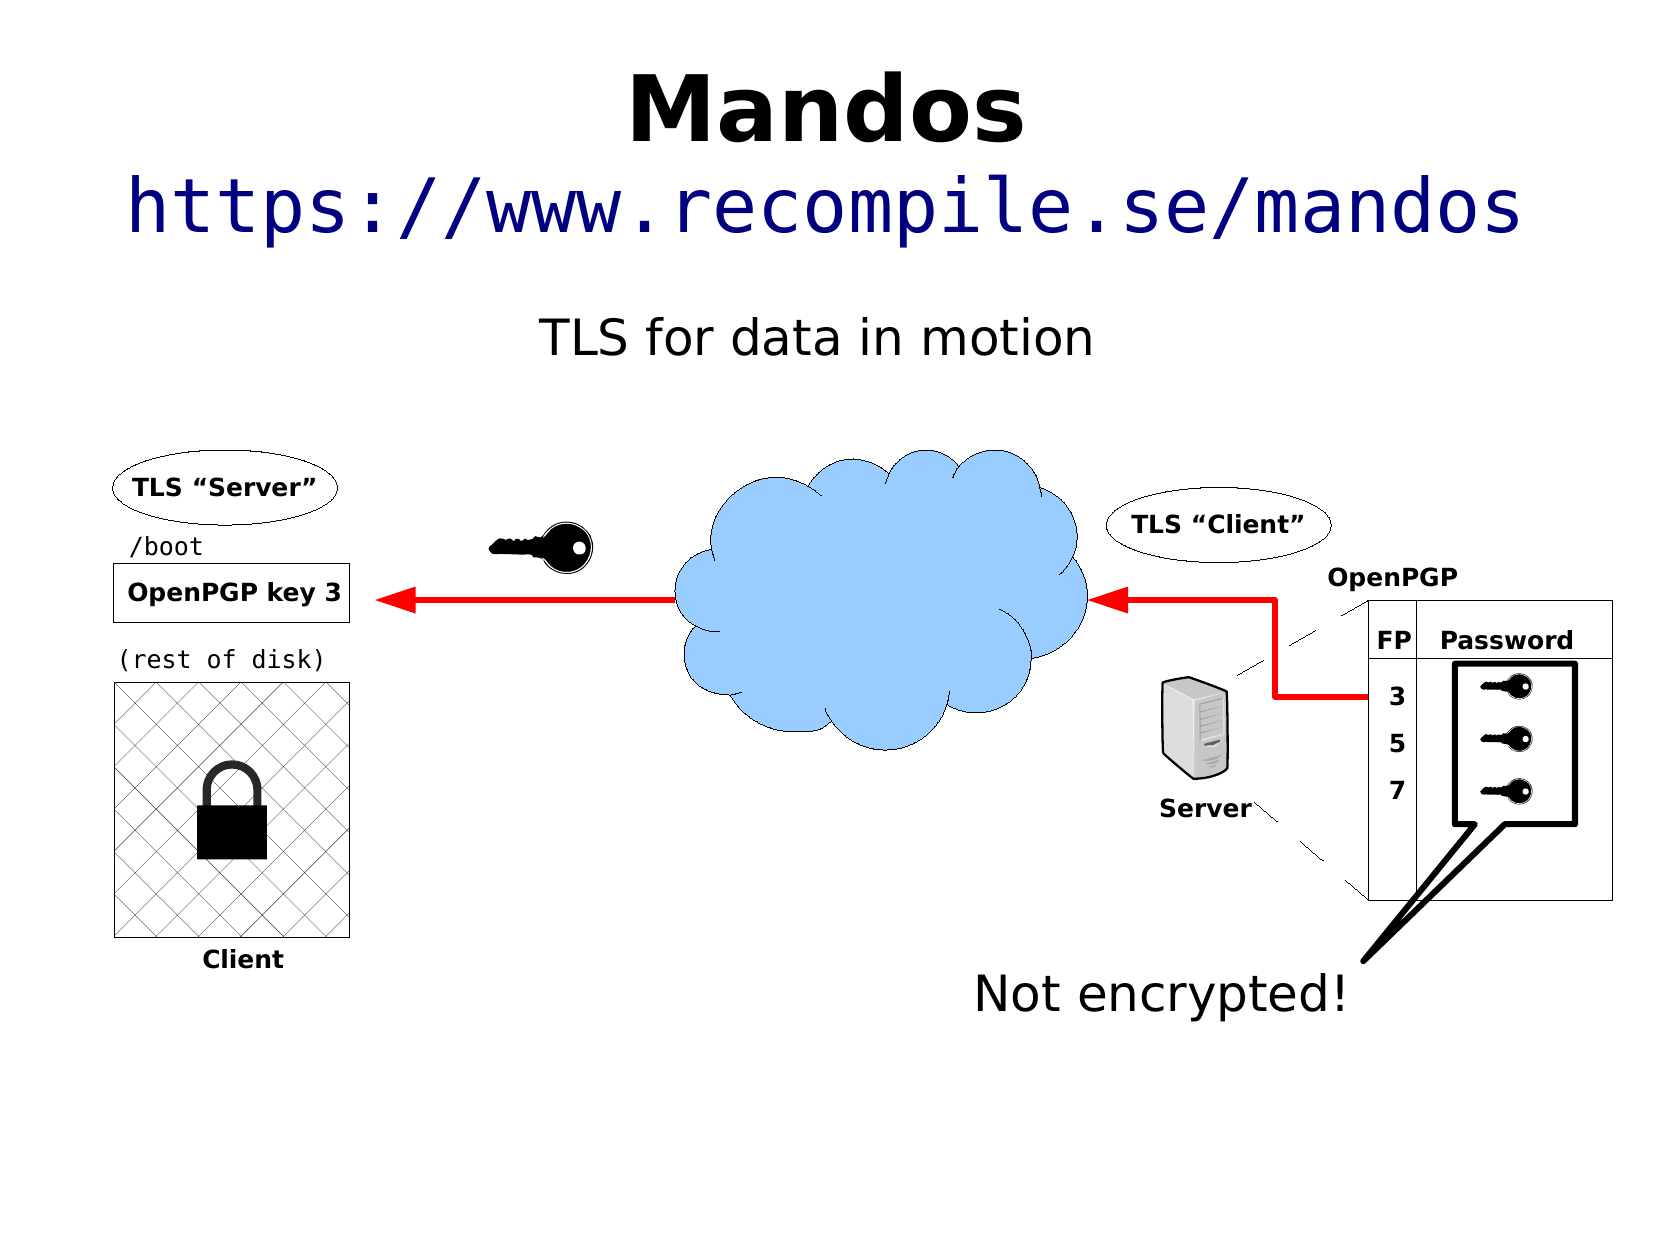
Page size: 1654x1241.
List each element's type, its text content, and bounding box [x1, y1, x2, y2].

picture [453, 502, 638, 597]
text_box TLS “Server” [112, 450, 338, 526]
text_box OpenPGP key 3 [112, 570, 376, 615]
picture [170, 748, 294, 872]
text_box Password [1425, 618, 1605, 663]
text_box Server [1144, 786, 1360, 831]
text_box Client [187, 937, 300, 982]
picture [1462, 667, 1555, 713]
text_box [1369, 663, 1467, 900]
text_box /boot [114, 525, 294, 570]
text_box Not encrypted! [958, 957, 1366, 1031]
text_box TLS “Client” [1106, 487, 1332, 563]
text_box [113, 615, 350, 623]
text_box 3 [1374, 675, 1439, 720]
text_box 7 [1374, 768, 1439, 813]
picture [1462, 716, 1555, 766]
text_box 5 [1374, 721, 1439, 766]
text_box [1369, 600, 1613, 900]
text_box OpenPGP [1312, 555, 1501, 601]
text_box [1418, 667, 1571, 900]
text_box TLS for data in motion [525, 301, 1111, 376]
text_box (rest of disk) [101, 637, 376, 696]
text_box [294, 563, 350, 570]
text_box [114, 696, 350, 938]
text_box FP [1361, 618, 1425, 663]
picture [1462, 768, 1555, 818]
title Mandos https://www.recompile.se/mandos [82, 49, 1571, 257]
text_box [674, 450, 1088, 751]
picture [1142, 657, 1247, 806]
